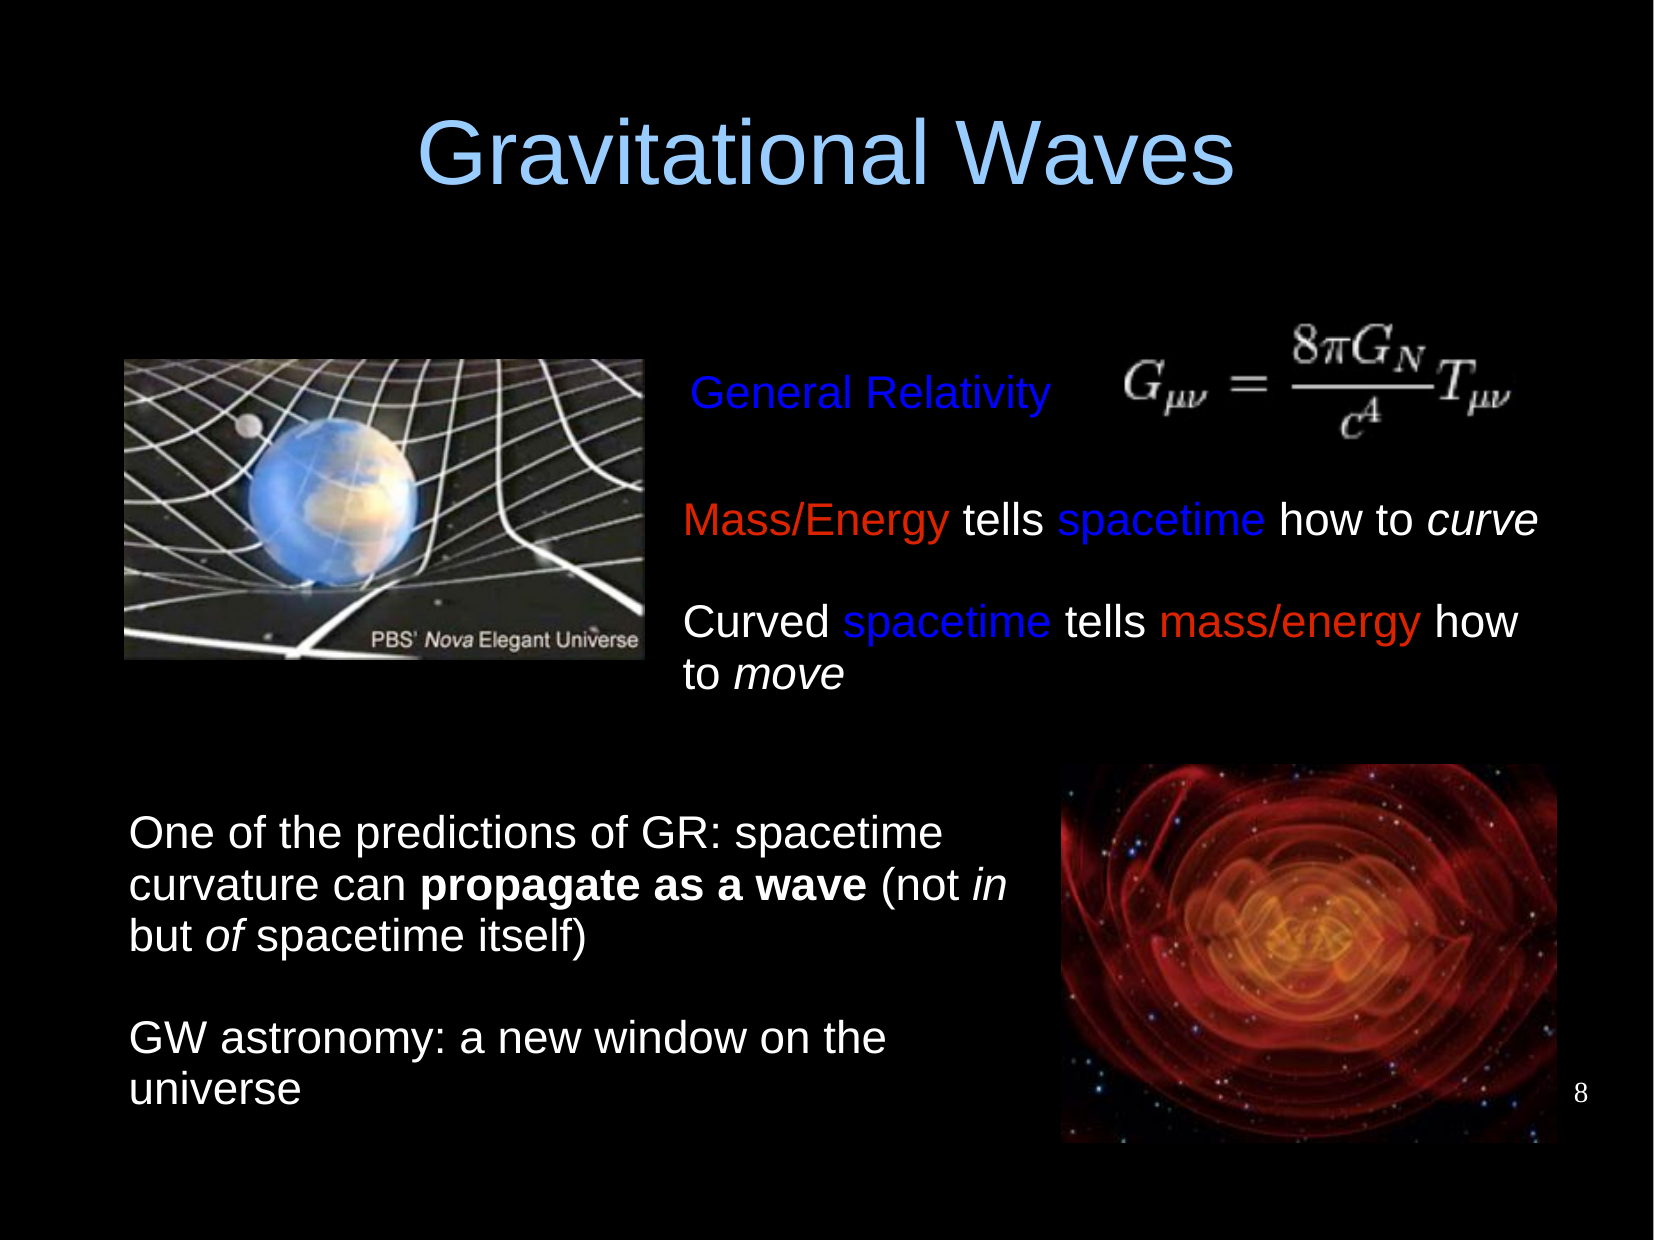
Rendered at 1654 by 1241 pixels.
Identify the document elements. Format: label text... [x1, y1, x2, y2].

title Gravitational Waves [82, 49, 1571, 257]
text_box Mass/Energy tells spacetime how to curve Curved spacetime tells mass/energy how to move [667, 486, 1568, 707]
text_box One of the predictions of GR: spacetime curvature can propagate as a wave (not in but of spacetime itself) GW astronomy: a new window on the universe [114, 799, 1045, 1123]
picture [124, 359, 645, 660]
picture [1117, 314, 1516, 451]
picture [1061, 764, 1557, 1143]
text_box General Relativity [674, 359, 1110, 427]
